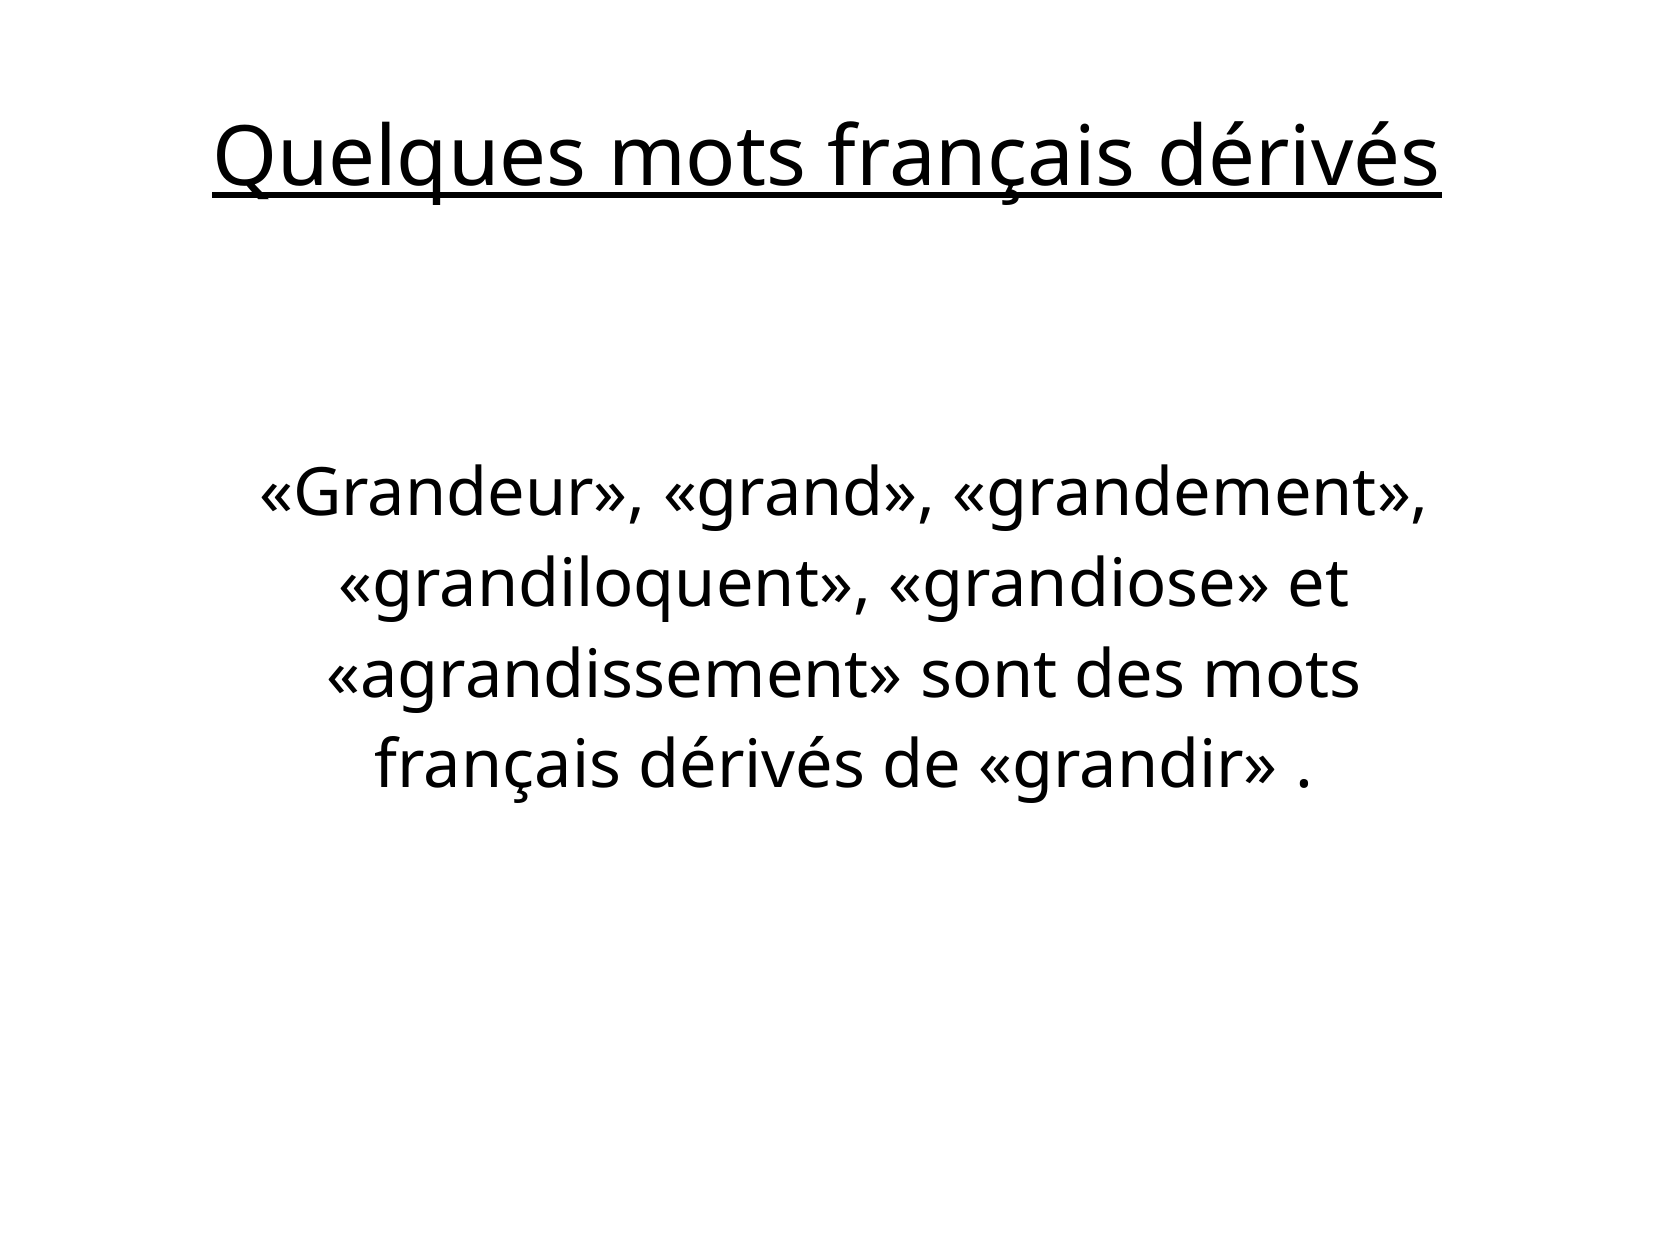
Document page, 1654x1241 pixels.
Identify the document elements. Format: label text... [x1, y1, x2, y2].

text_box «Grandeur», «grand», «grandement», «grandiloquent», «grandiose» et «agrandissement» sont des mots français dérivés de «grandir» . [224, 437, 1465, 824]
title Quelques mots français dérivés [82, 49, 1571, 257]
